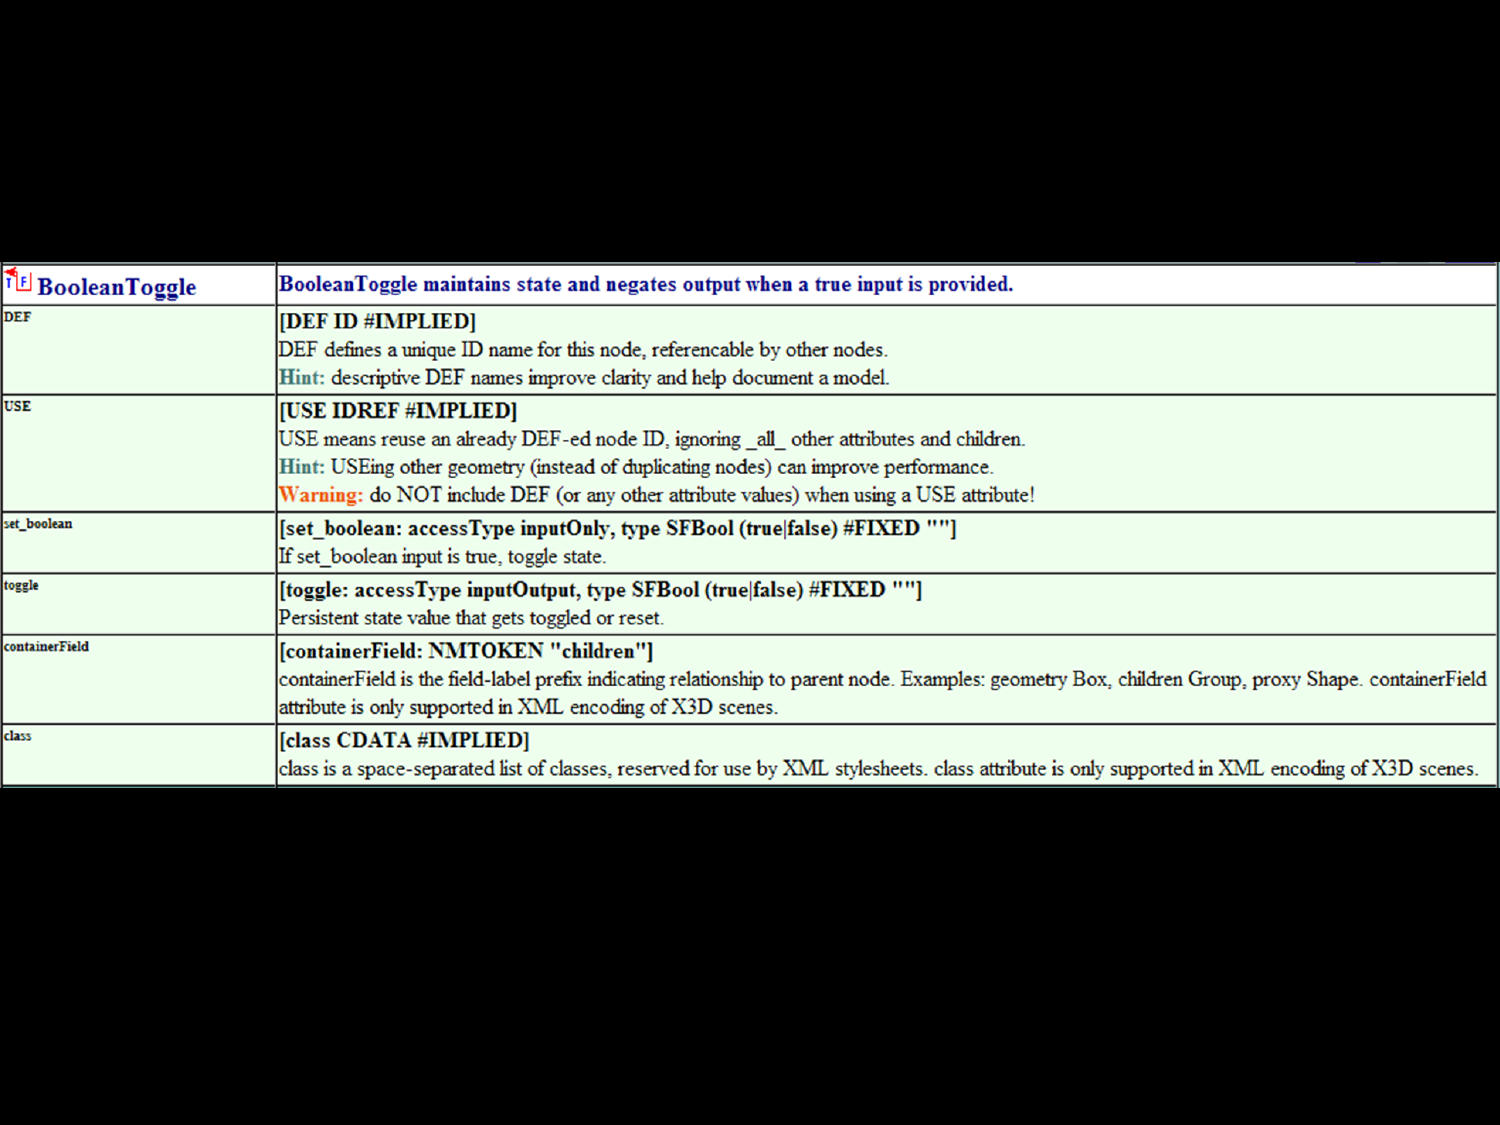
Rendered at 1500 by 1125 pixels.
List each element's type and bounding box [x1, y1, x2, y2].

text_box [0, 0, 1500, 262]
picture [0, 262, 1500, 788]
text_box [0, 788, 1500, 1125]
